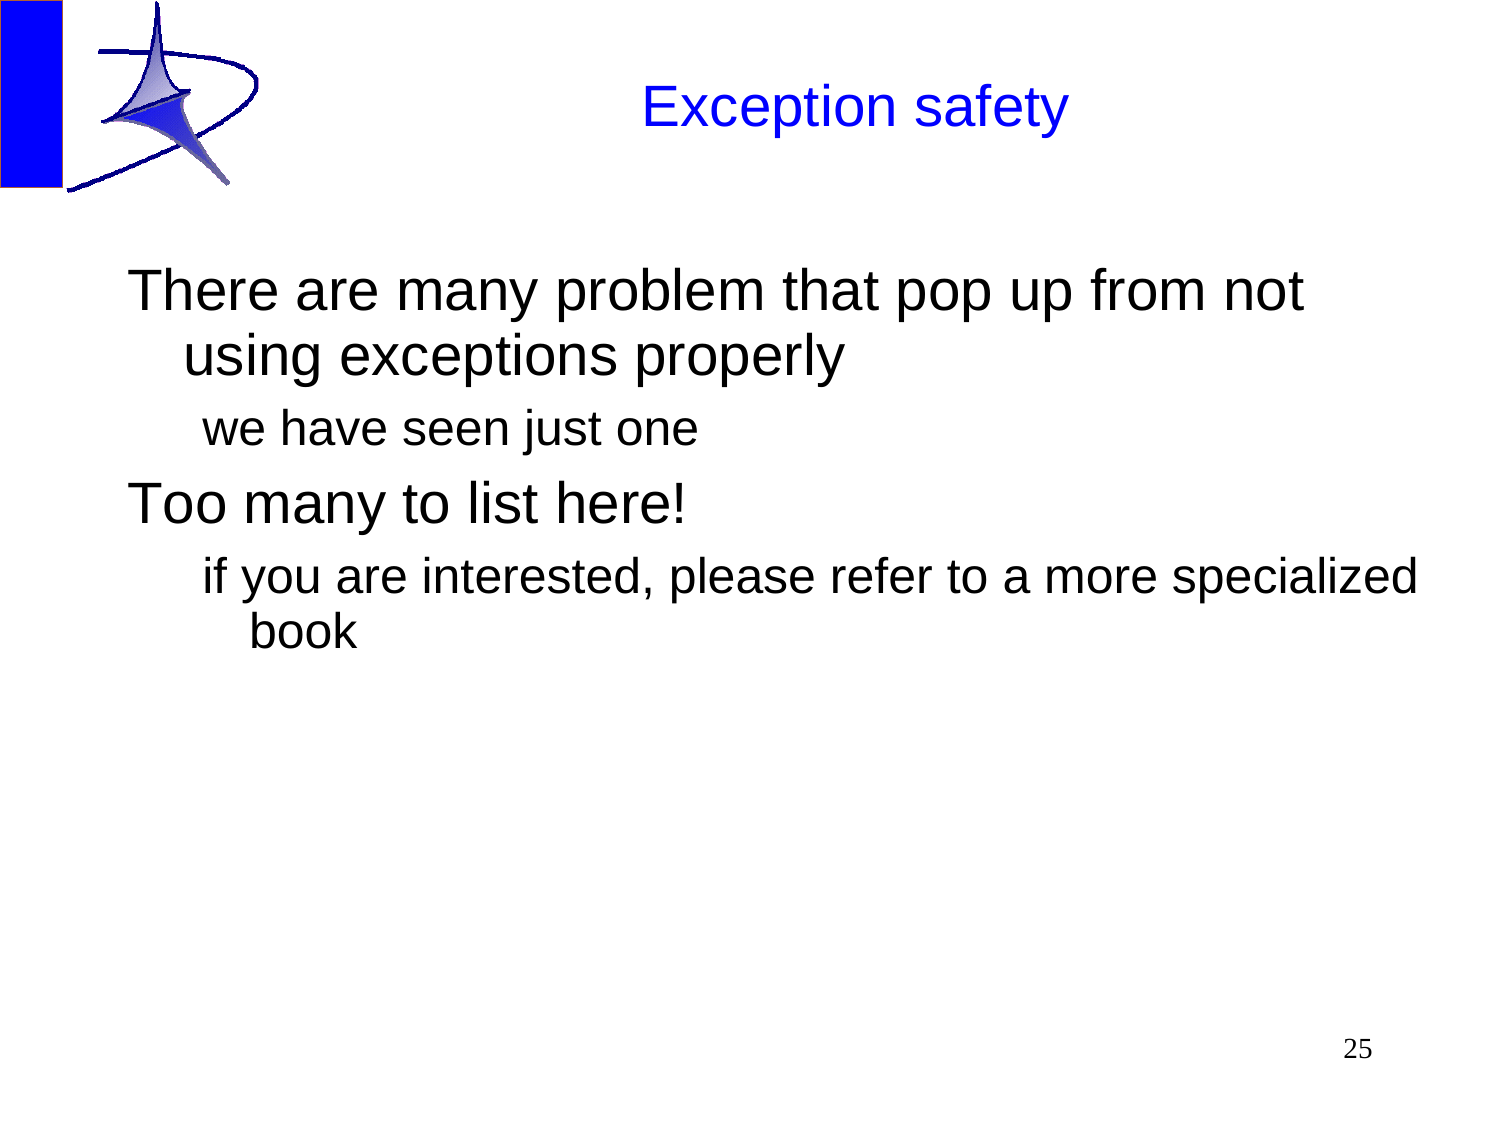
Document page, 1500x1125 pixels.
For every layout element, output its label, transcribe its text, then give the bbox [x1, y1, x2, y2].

list There are many problem that pop up from not using exceptions properly we have seen just one Too many to list here! if you are interested, please refer to a more specialized book [112, 249, 1450, 1001]
picture [62, 0, 263, 197]
title Exception safety [262, 24, 1450, 188]
